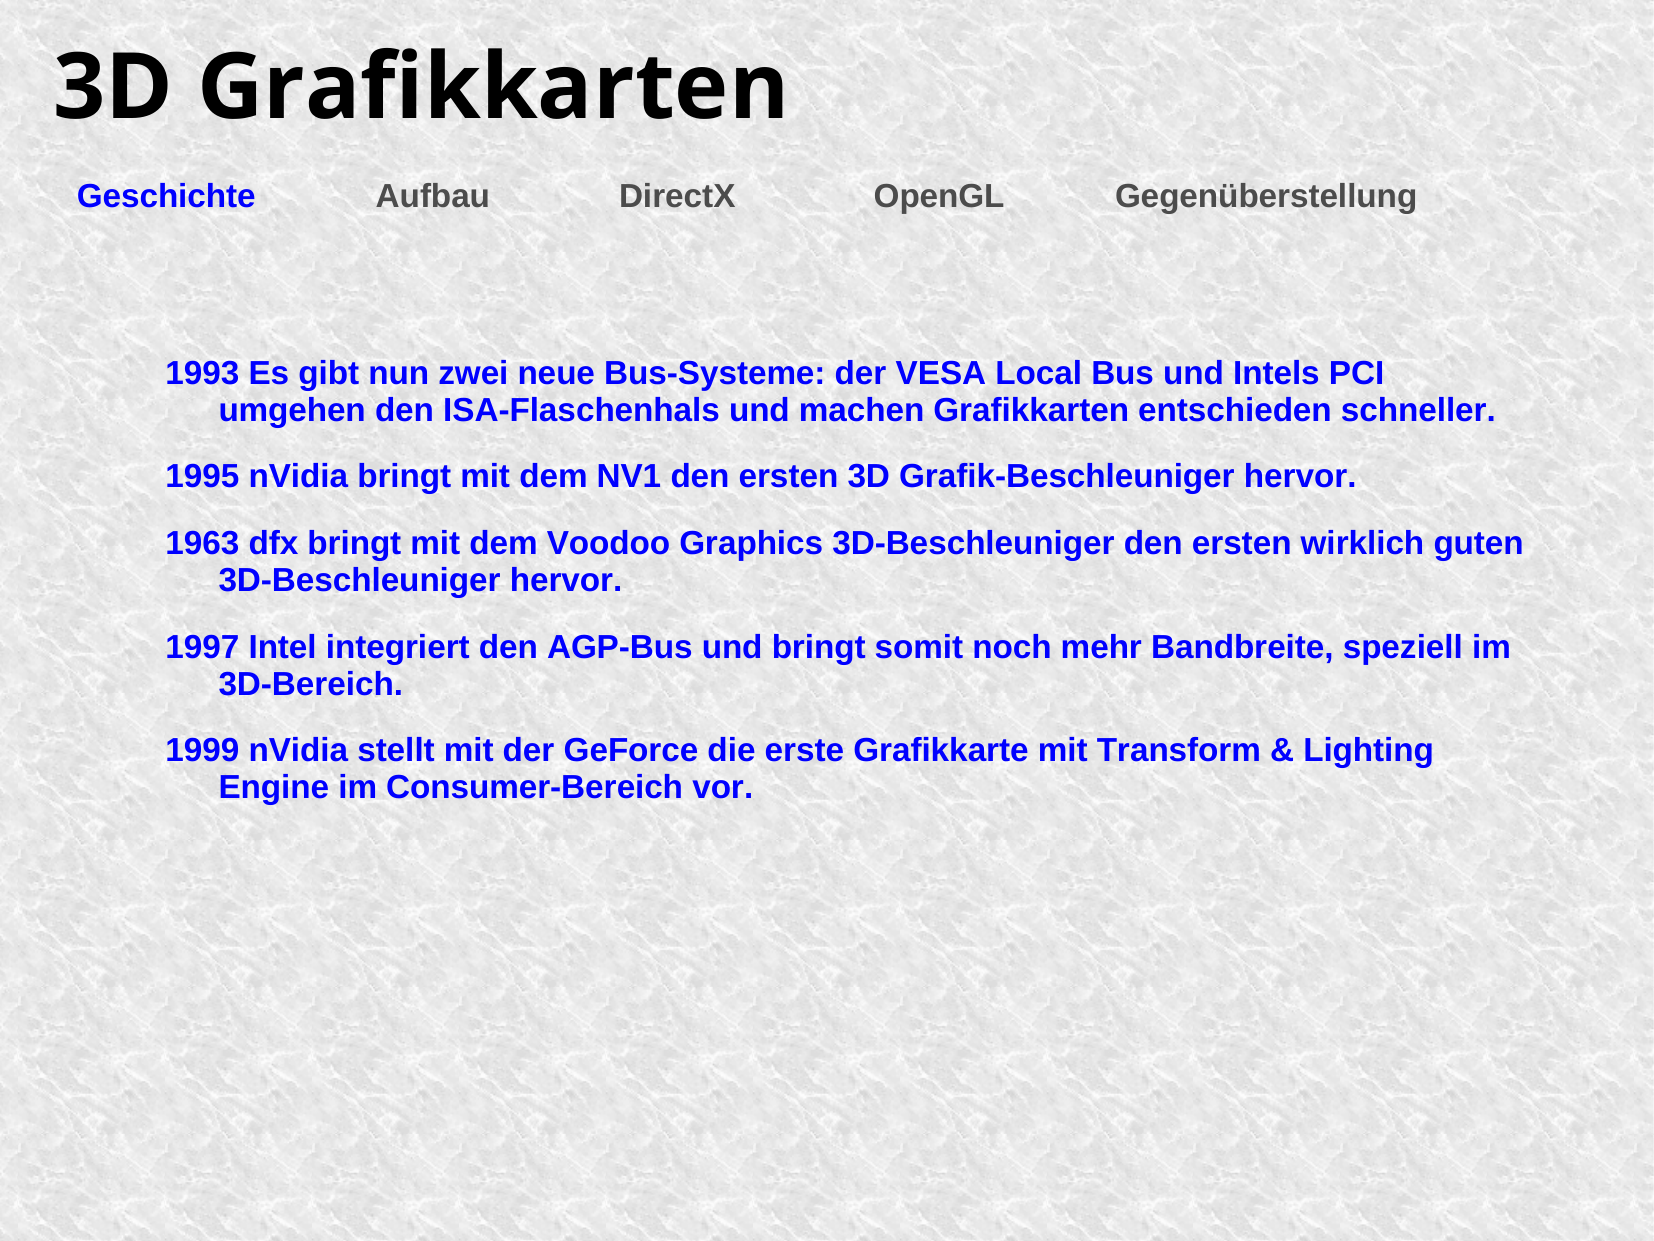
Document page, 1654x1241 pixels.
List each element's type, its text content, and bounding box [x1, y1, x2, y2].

picture [0, 0, 1654, 1241]
list Geschichte Aufbau DirectX OpenGL Gegenüberstellung [59, 177, 1536, 266]
list 1993 Es gibt nun zwei neue Bus-Systeme: der VESA Local Bus und Intels PCI umgehen den ISA-Flaschenhals und machen Grafikkarten entschieden schneller. 1995 nVidia bringt mit dem NV1 den ersten 3D Grafik-Beschleuniger hervor. 1963 dfx bringt mit dem Voodoo Graphics 3D-Beschleuniger den ersten wirklich guten 3D-Beschleuniger hervor. 1997 Intel integriert den AGP-Bus und bringt somit noch mehr Bandbreite, speziell im 3D-Bereich. 1999 nVidia stellt mit der GeForce die erste Grafikkarte mit Transform & Lighting Engine im Consumer-Bereich vor. [147, 354, 1536, 1241]
title 3D Grafikkarten [53, 0, 1506, 187]
